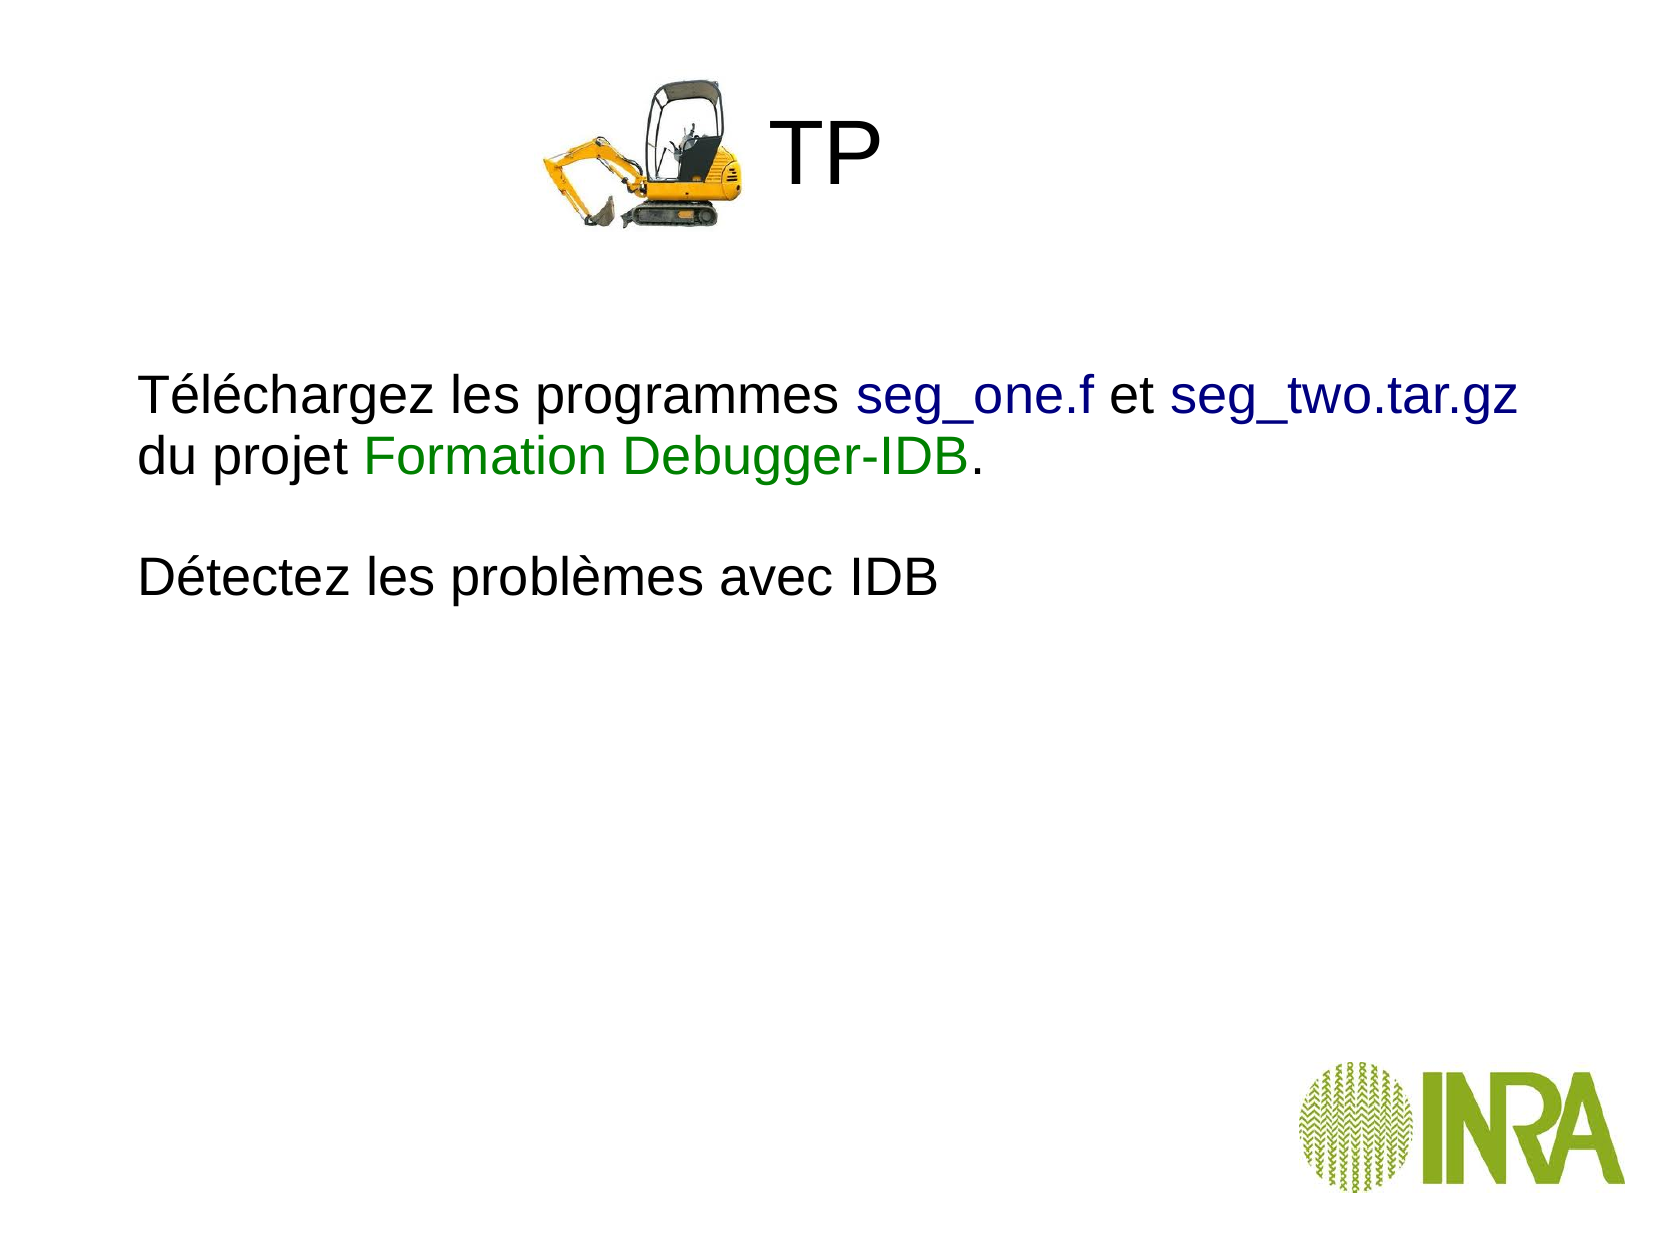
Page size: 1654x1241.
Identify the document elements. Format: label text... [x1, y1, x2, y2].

picture [534, 69, 745, 232]
text_box Téléchargez les programmes seg_one.f et seg_two.tar.gz du projet Formation Debugger-IDB. Détectez les problèmes avec IDB [122, 357, 1581, 624]
title TP [82, 49, 1571, 257]
picture [1299, 1062, 1625, 1193]
